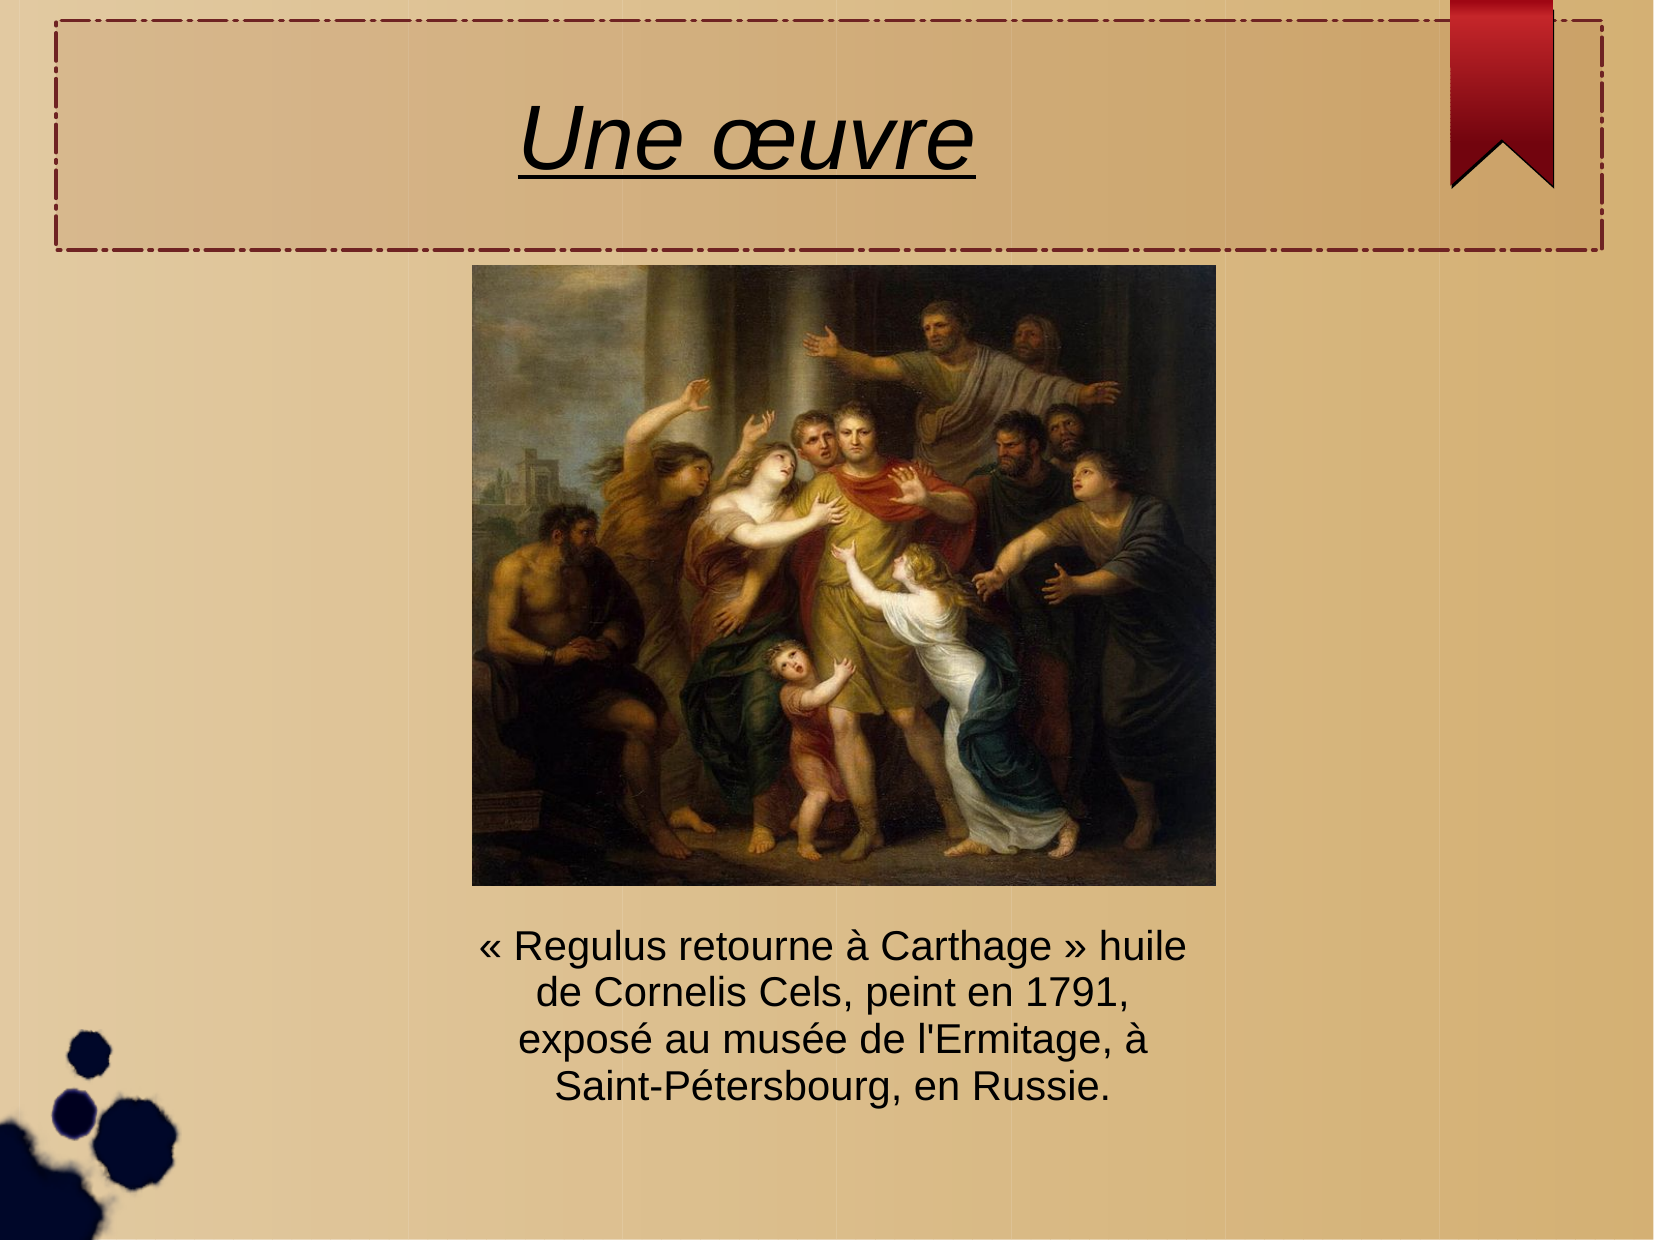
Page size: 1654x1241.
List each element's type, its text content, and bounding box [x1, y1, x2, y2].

text_box « Regulus retourne à Carthage » huile de Cornelis Cels, peint en 1791, exposé au musée de l'Ermitage, à Saint-Pétersbourg, en Russie. [455, 915, 1211, 1123]
title Une œuvre [82, 47, 1412, 229]
picture [472, 265, 1216, 886]
